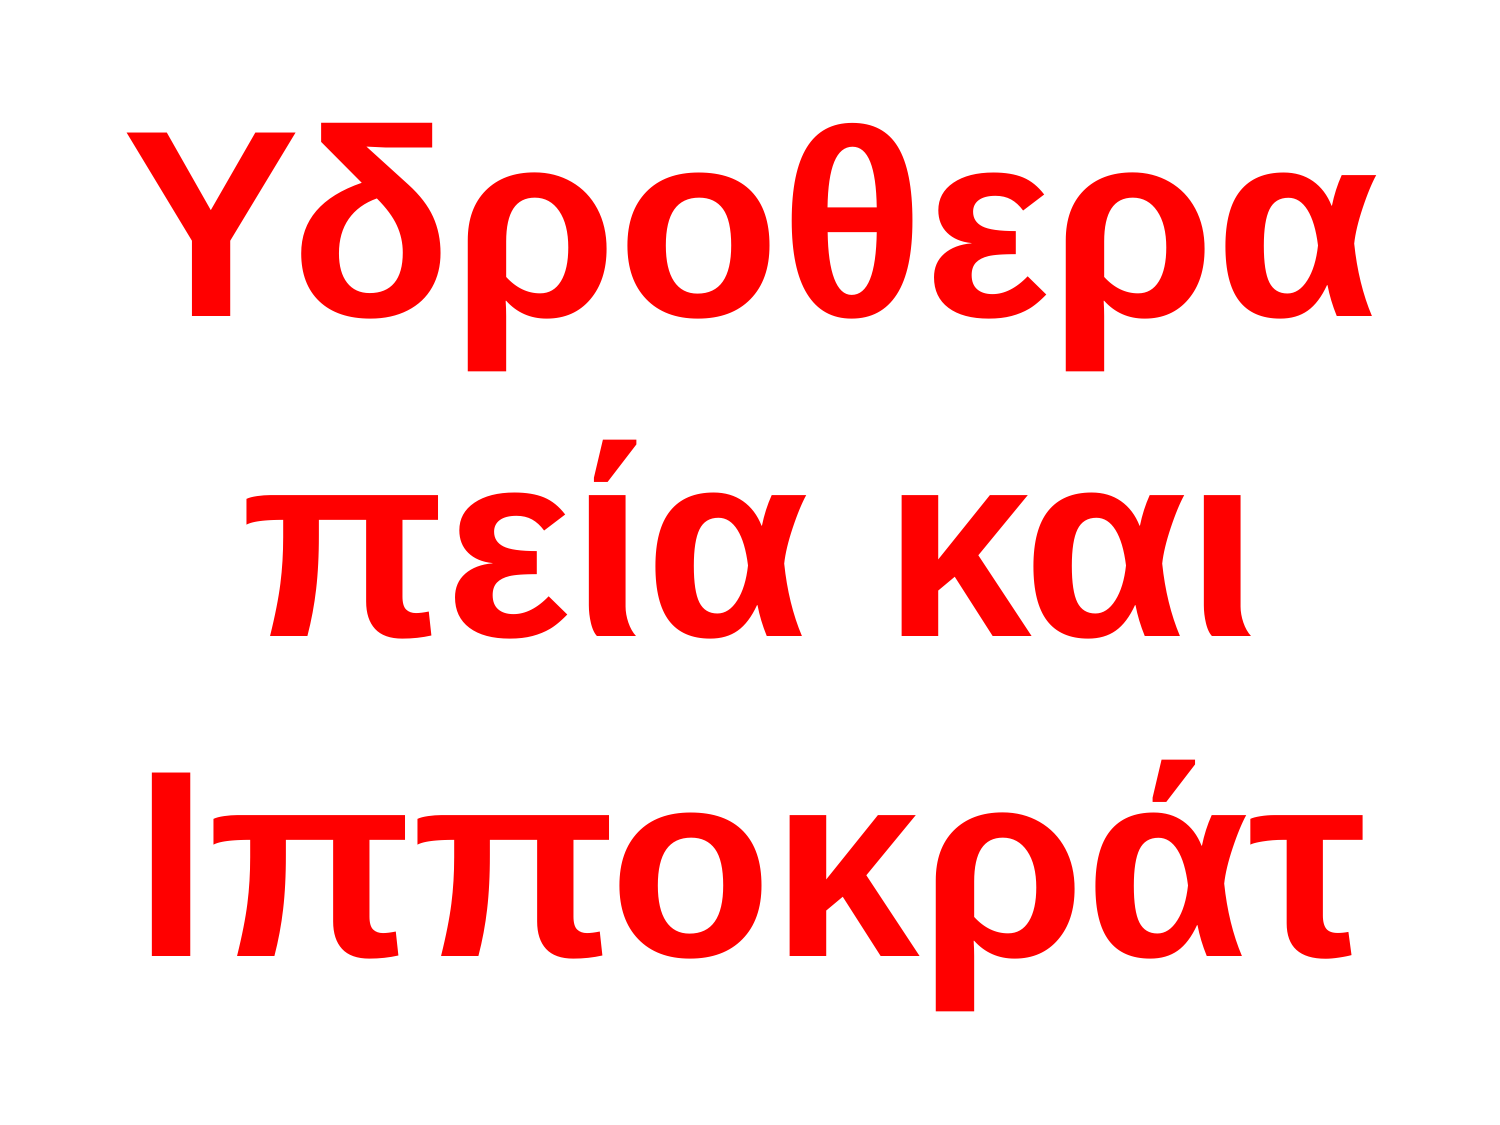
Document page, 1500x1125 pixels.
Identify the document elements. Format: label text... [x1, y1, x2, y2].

list Υδροθεραπεία και Ιπποκράτης Αυτός που ωφελείται πολύ από τα ιαματικά λουτρά (θερμοκρασίας 37 βαθμών και άνω) είναι αυτός που χρειάζεται ζέστη και υγρασία, άρα έχει κρύο και ξηρότητα, δηλαδή είναι ο μελαγχολικός. Αυτός που ωφελείται πολύ από τη λασποθεραπεία, θέλει ζέστη και ξηρότητα, άρα είναι ψυχρός και υγρός, δηλαδή φλεγματικός. Με τα θαλασσινά καλοκαιρινά μπάνια ωφελούνται αυτοί που θέλουν λίγο κρύο και υγρασία, δηλαδή οι σχετικά υγιείς χολερικοί, όσο πιο μελαγχολικός ή φλεγματώδης είναι κάποιος τόσο πιο ζεστή θάλασσα και με περισσότερο αλάτι θέλει. Όμως μην ξεχνάμε ότι το καλοκαίρι και οι τελευταίοι δύο τύποι λόγω υπερβολικής ζέστης επιδιώκουν και κρύο με δροσιά. Ο χειμερινός κολυμβητής ευχαριστιέται το μπάνιο γιατί του δίνει ψύχρα και υγρασία, δηλαδή έχει ζέστη και ξηρότητα, άρα είναι χολερικός. Ο αιματώδης τύπος απολαμβάνει τα ψυχρά υπεροσμωτικά λουτρά [76, 42, 1427, 1019]
